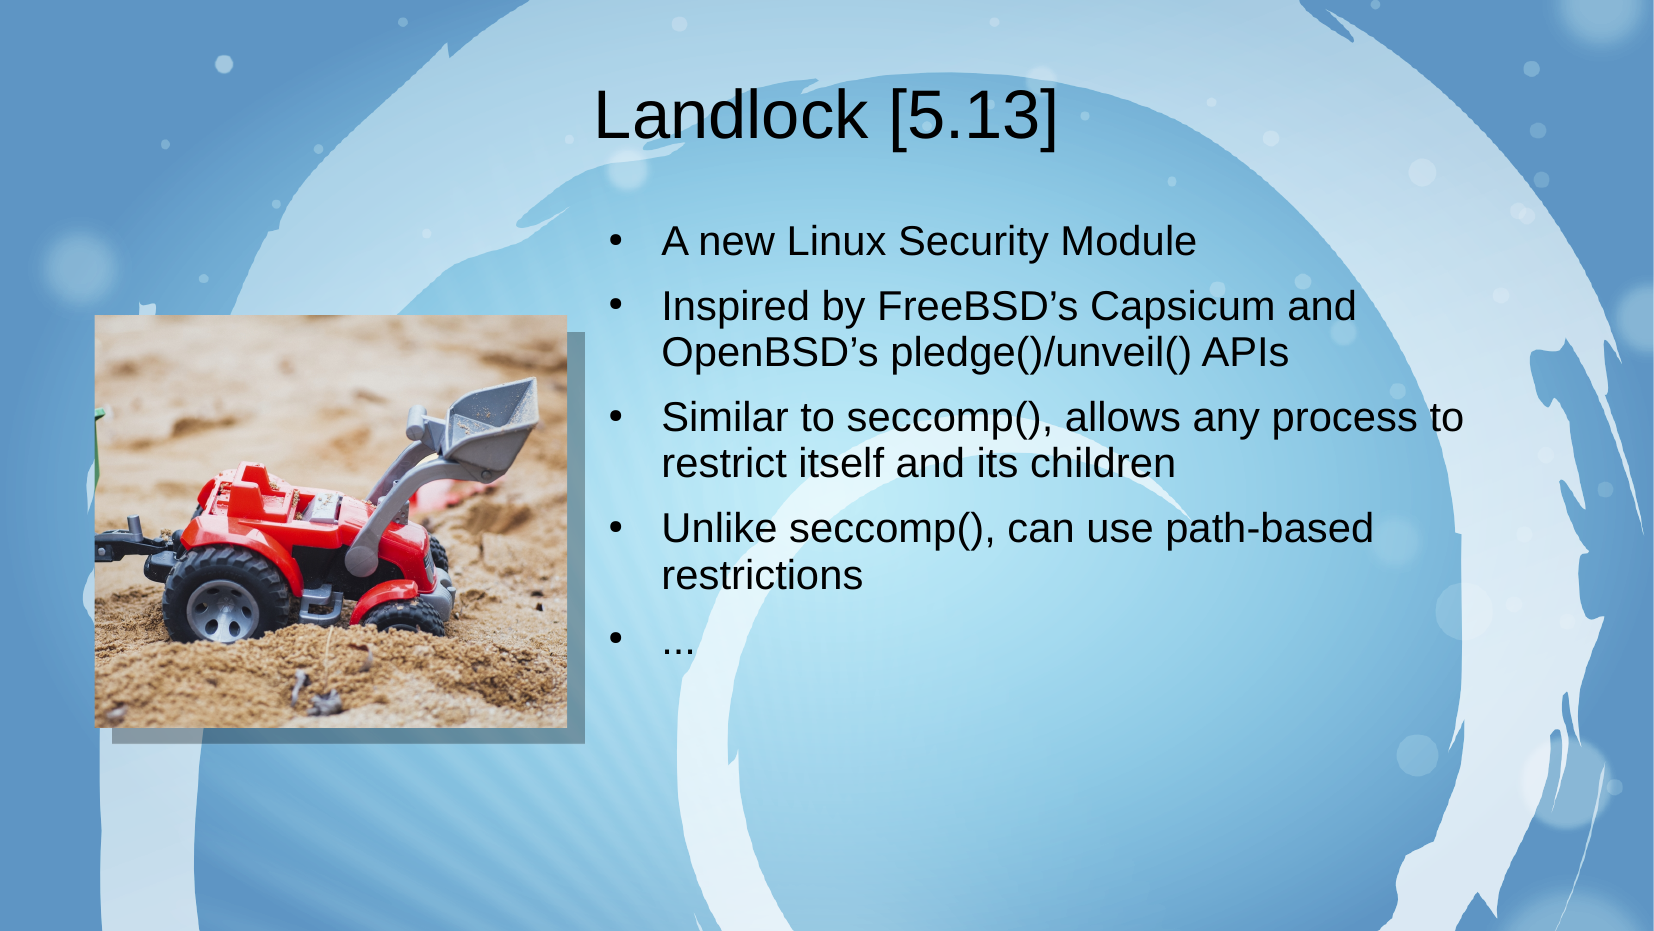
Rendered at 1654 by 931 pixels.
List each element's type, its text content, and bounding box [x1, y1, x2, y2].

picture [0, 0, 1654, 931]
list A new Linux Security Module Inspired by FreeBSD’s Capsicum and OpenBSD’s pledge()/unveil() APIs Similar to seccomp(), allows any process to restrict itself and its children Unlike seccomp(), can use path-based restrictions ... [590, 217, 1536, 832]
title Landlock [5.13] [118, 37, 1536, 193]
